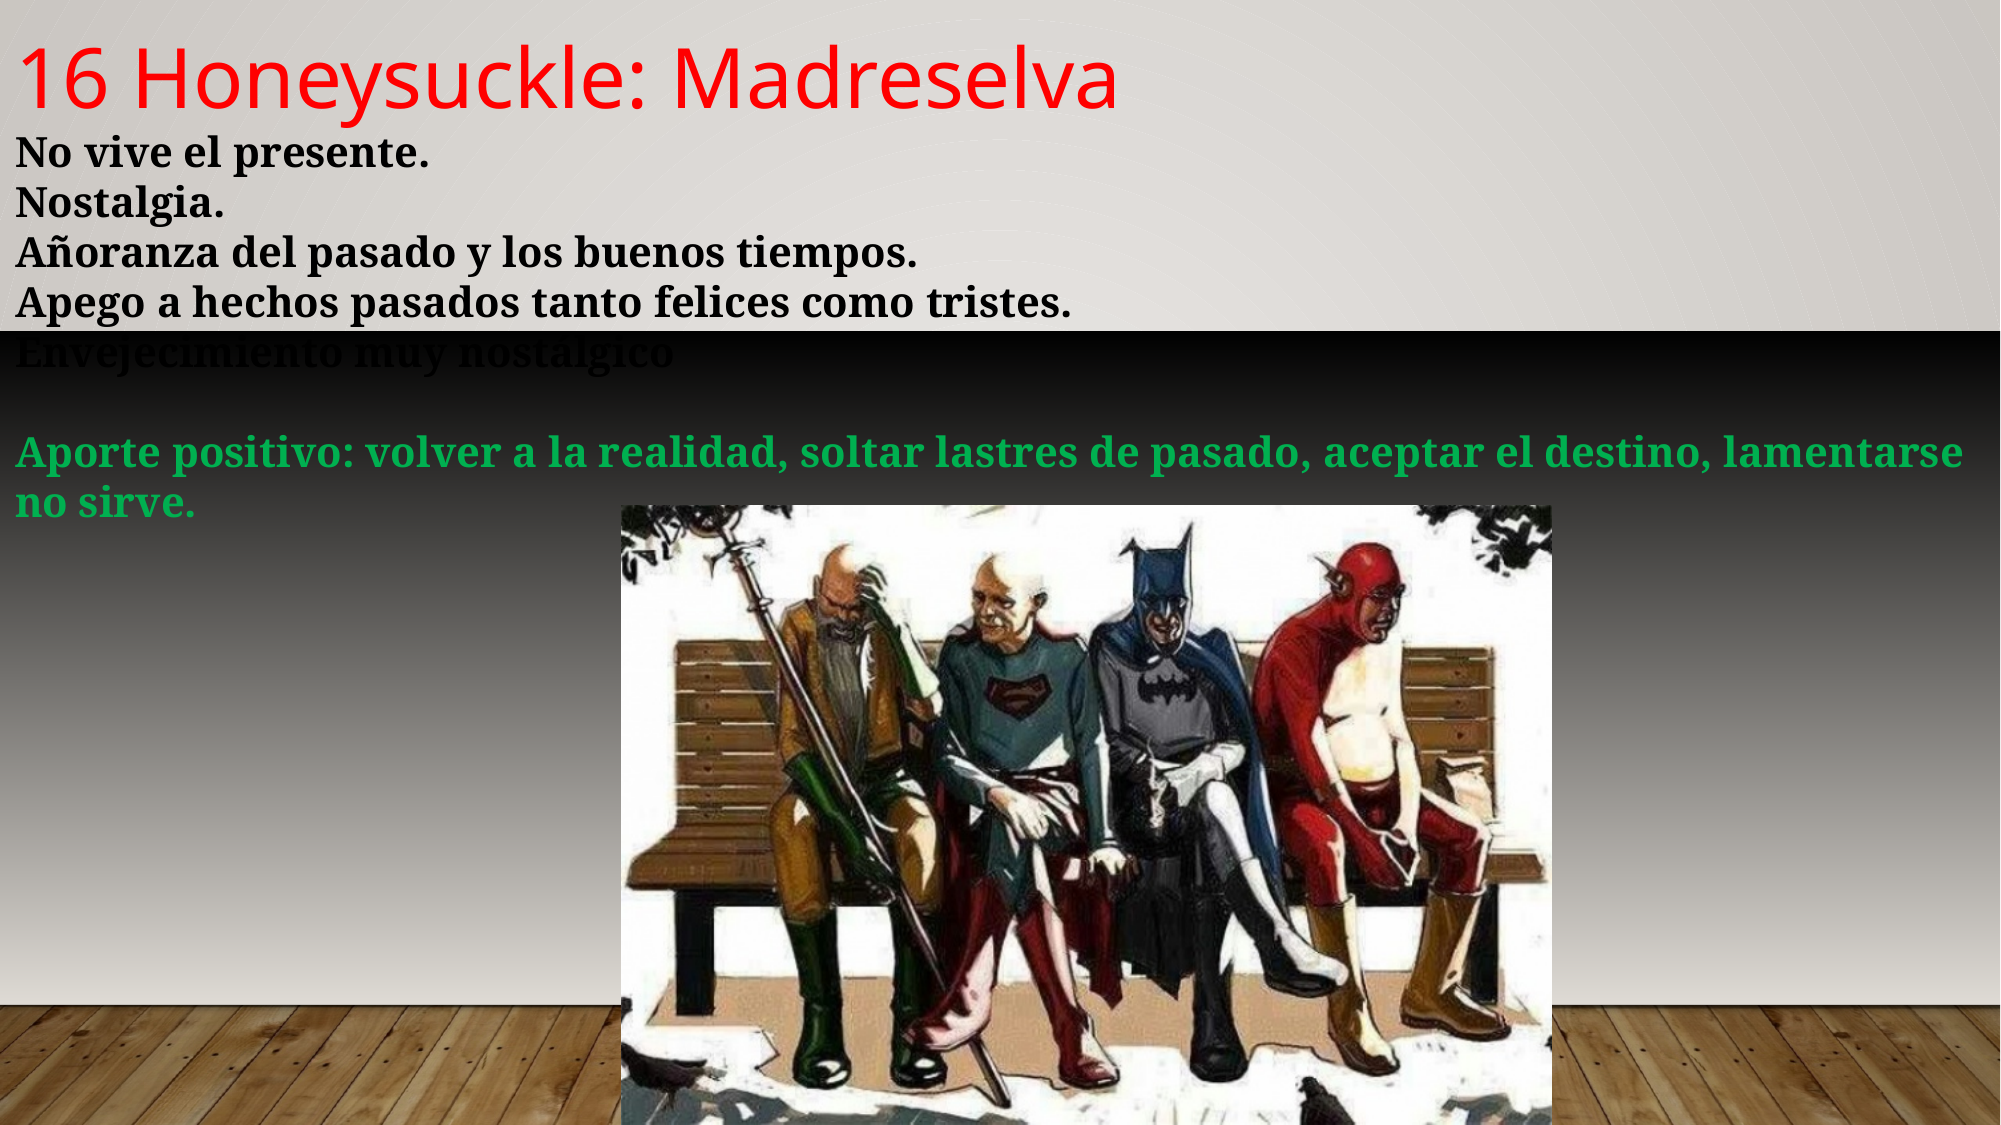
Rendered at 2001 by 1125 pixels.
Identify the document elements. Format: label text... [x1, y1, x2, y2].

text_box 16 Honeysuckle: Madreselva No vive el presente. Nostalgia. Añoranza del pasado y los buenos tiempos. Apego a hechos pasados tanto felices como tristes. Envejecimiento muy nostálgico Aporte positivo: volver a la realidad, soltar lastres de pasado, aceptar el destino, lamentarse no sirve. [0, 18, 2000, 533]
picture [621, 505, 1552, 1125]
